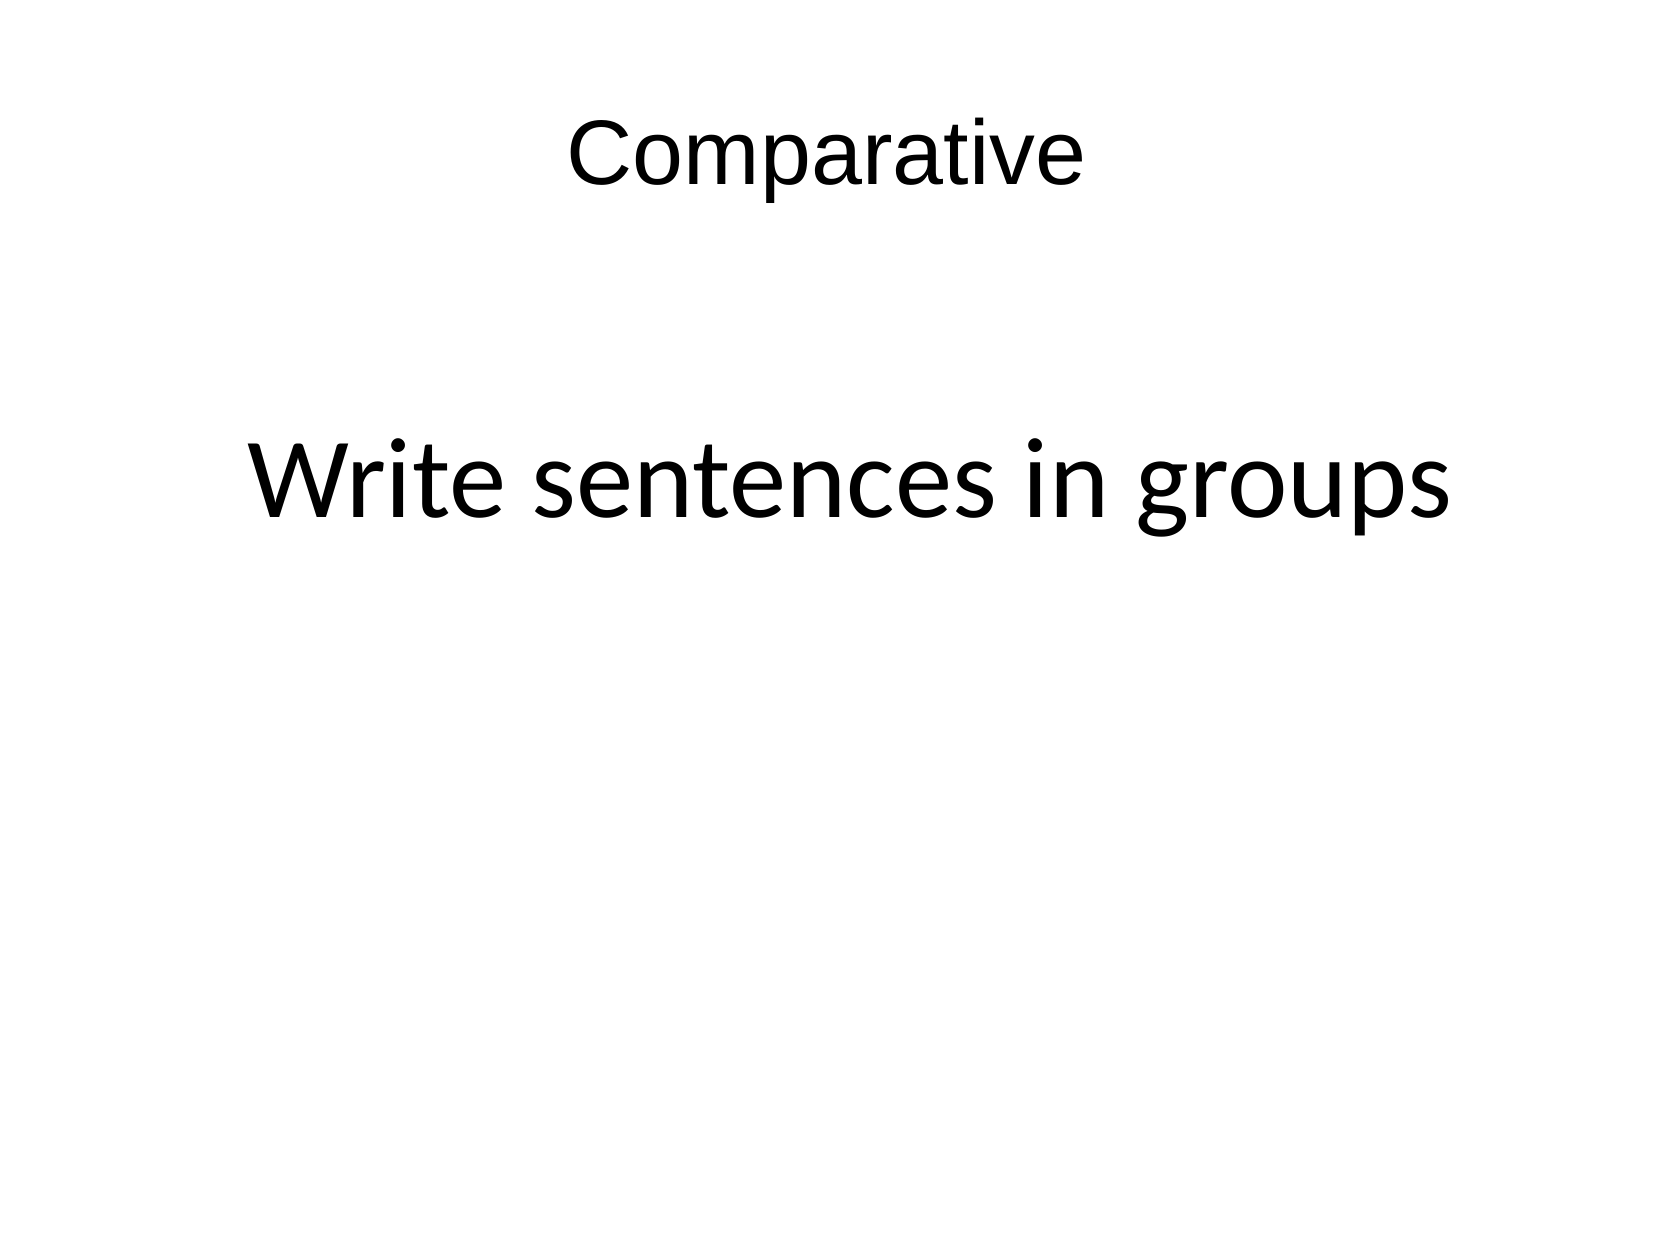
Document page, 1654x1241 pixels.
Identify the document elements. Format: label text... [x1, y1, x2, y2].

title Comparative [82, 49, 1571, 257]
list Write sentences in groups [94, 431, 1536, 768]
